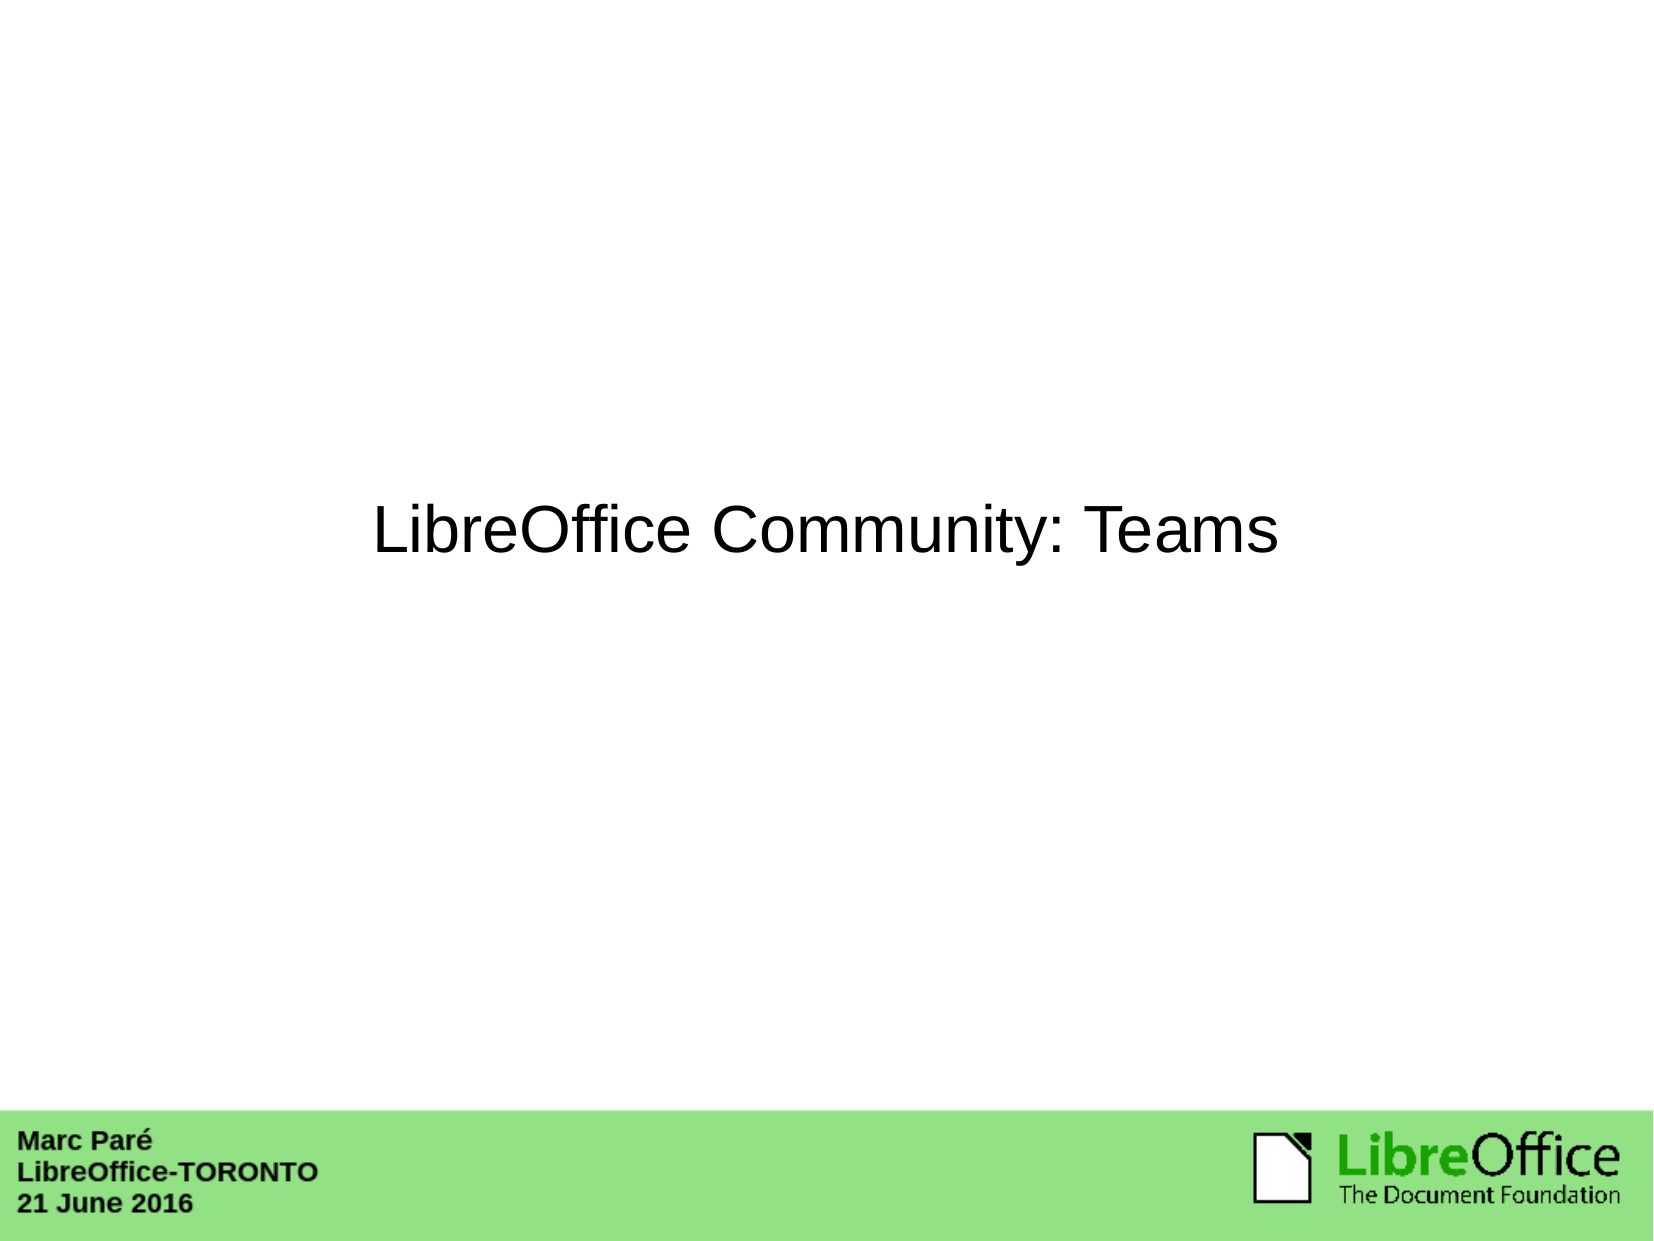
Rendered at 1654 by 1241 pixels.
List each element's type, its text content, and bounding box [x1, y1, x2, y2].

picture [0, 0, 1654, 1241]
subtitle LibreOffice Community: Teams [82, 49, 1571, 1010]
